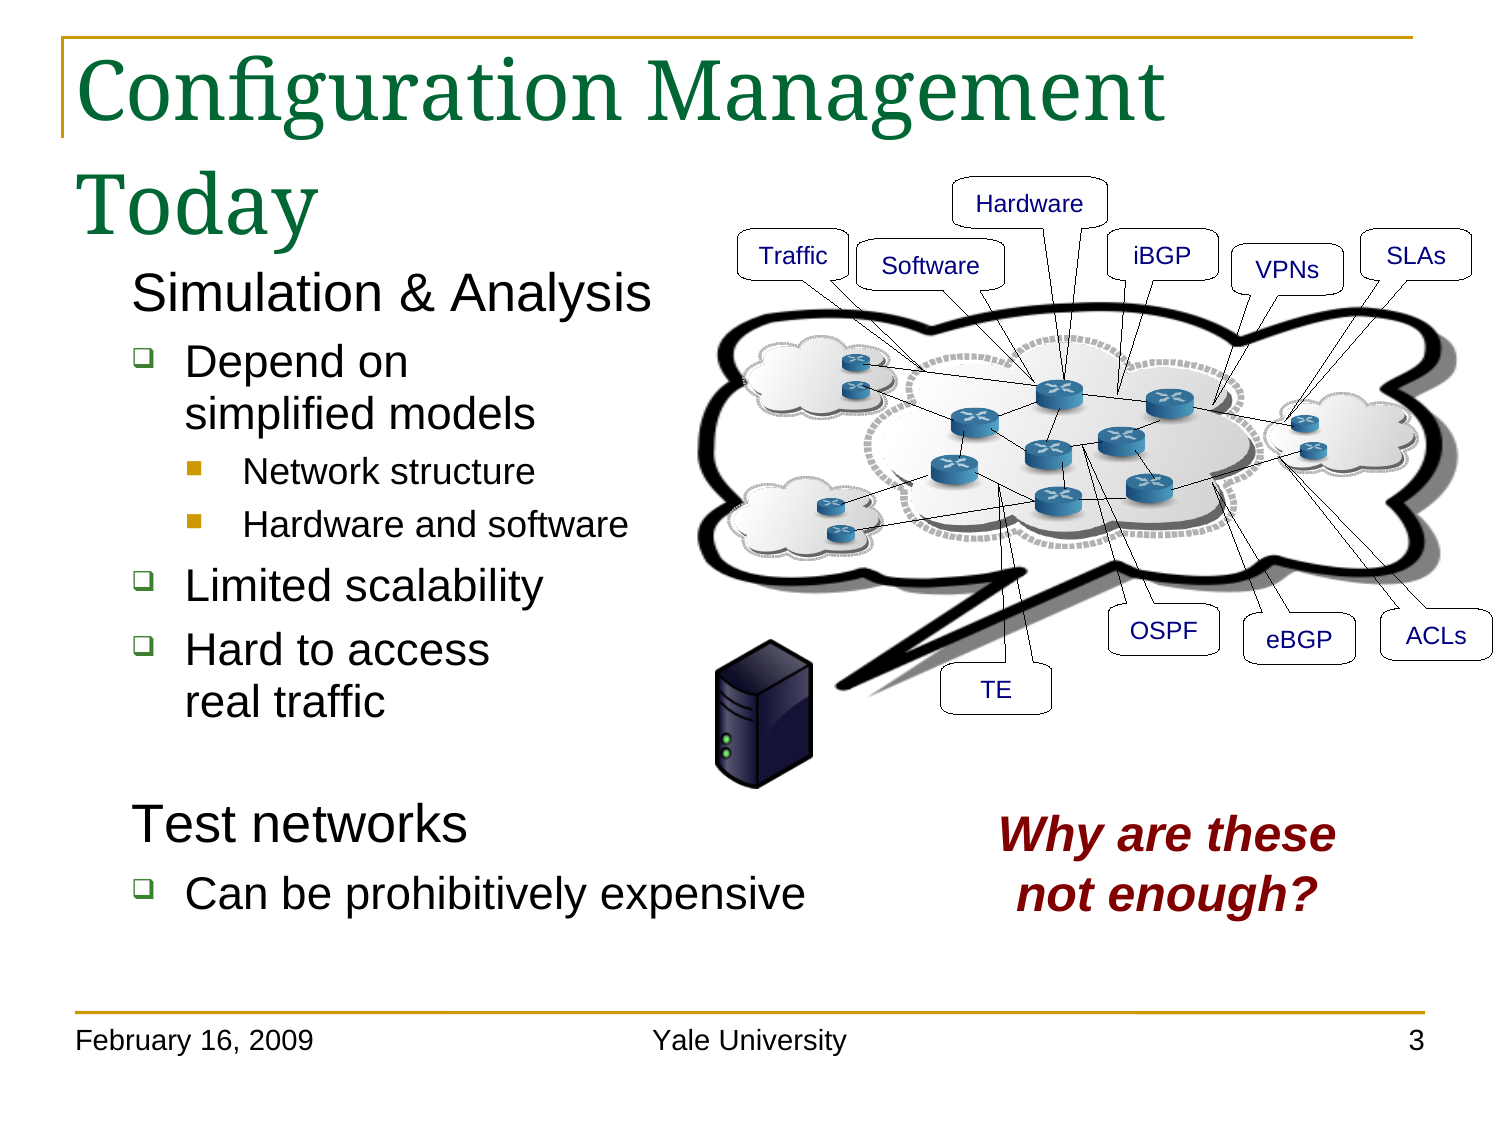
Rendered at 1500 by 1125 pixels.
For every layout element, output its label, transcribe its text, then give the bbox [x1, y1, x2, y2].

text_box TE [940, 483, 1052, 715]
picture [676, 280, 1481, 789]
text_box ACLs [1279, 456, 1493, 661]
title Configuration Management Today [75, 48, 1425, 243]
text_box SLAs [1284, 228, 1472, 422]
text_box Traffic [737, 228, 925, 371]
text_box iBGP [1107, 228, 1219, 395]
text_box eBGP [1212, 482, 1356, 665]
text_box VPNs [1212, 243, 1344, 405]
text_box Why are these not enough? [983, 794, 1352, 930]
text_box Hardware [952, 176, 1108, 380]
list Simulation & Analysis Depend on simplified models Network structure Hardware and software Limited scalability Hard to access real traffic Test networks Can be prohibitively expensive [75, 262, 1425, 991]
text_box Software [856, 238, 1035, 383]
text_box OSPF [1082, 444, 1220, 656]
